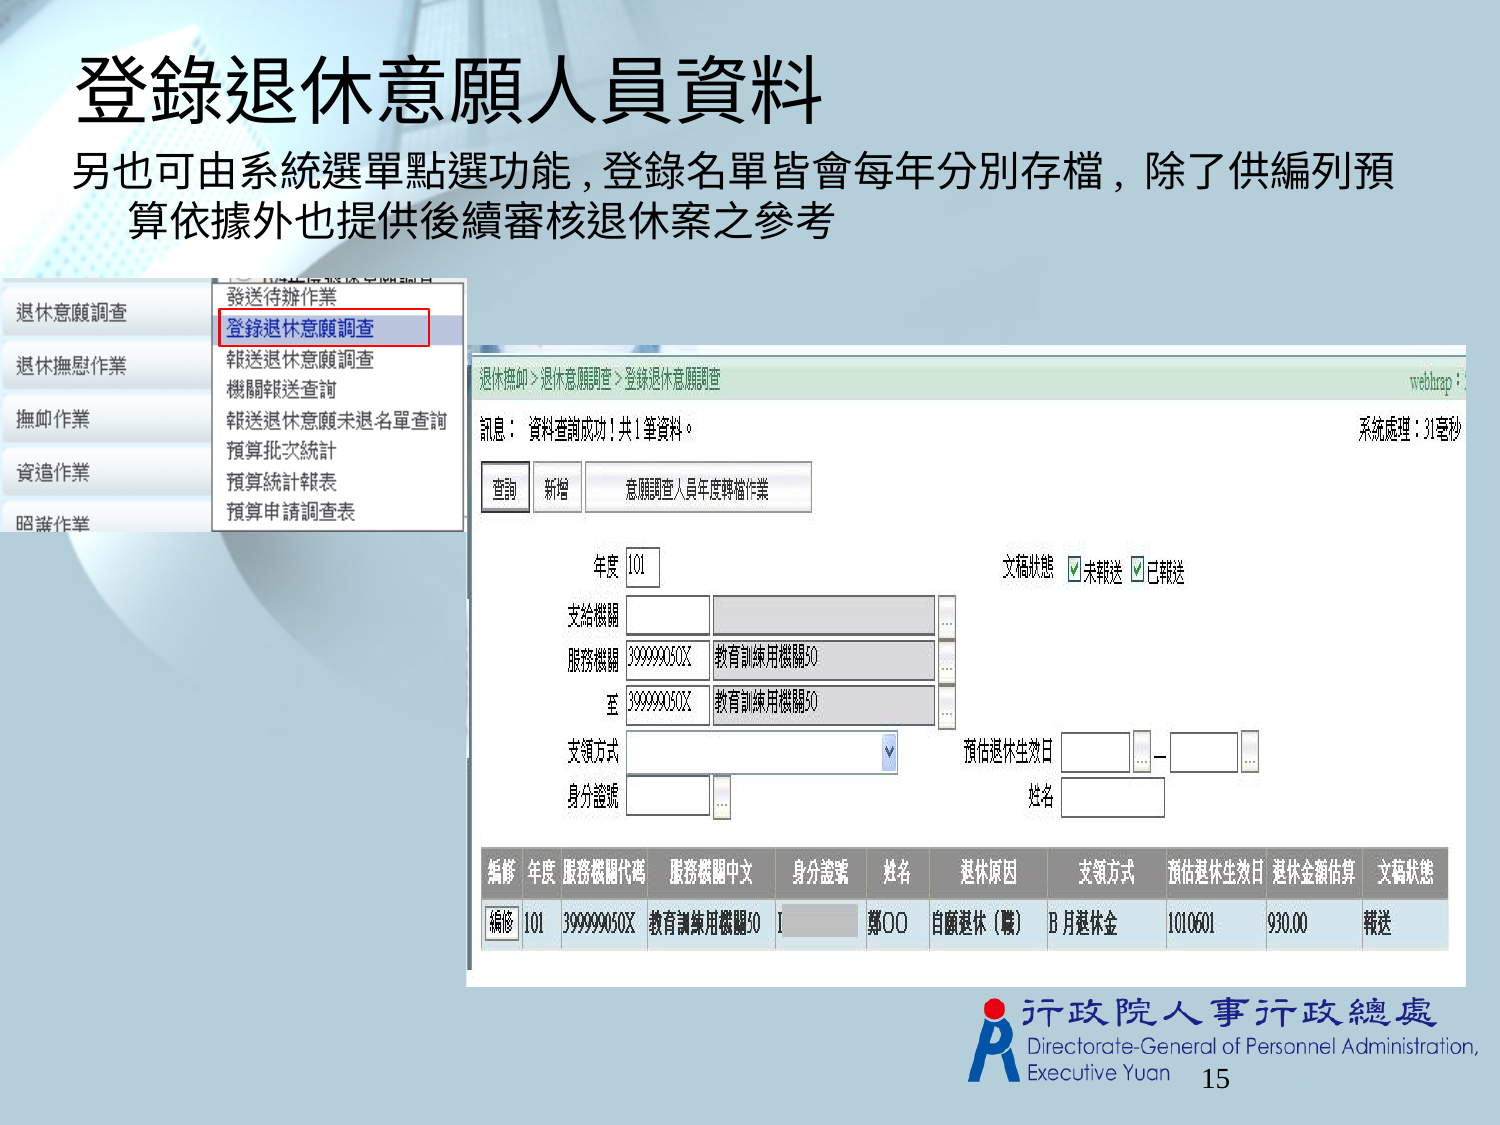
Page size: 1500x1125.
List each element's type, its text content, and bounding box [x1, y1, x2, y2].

text_box [1185, 1058, 1499, 1125]
title 登錄退休意願人員資料 [59, 19, 1317, 137]
picture [466, 345, 1466, 987]
list 另也可由系統選單點選功能,登錄名單皆會每年分別存檔, 除了供編列預算依據外也提供後續審核退休案之參考 [0, 137, 1427, 813]
picture [0, 278, 467, 533]
